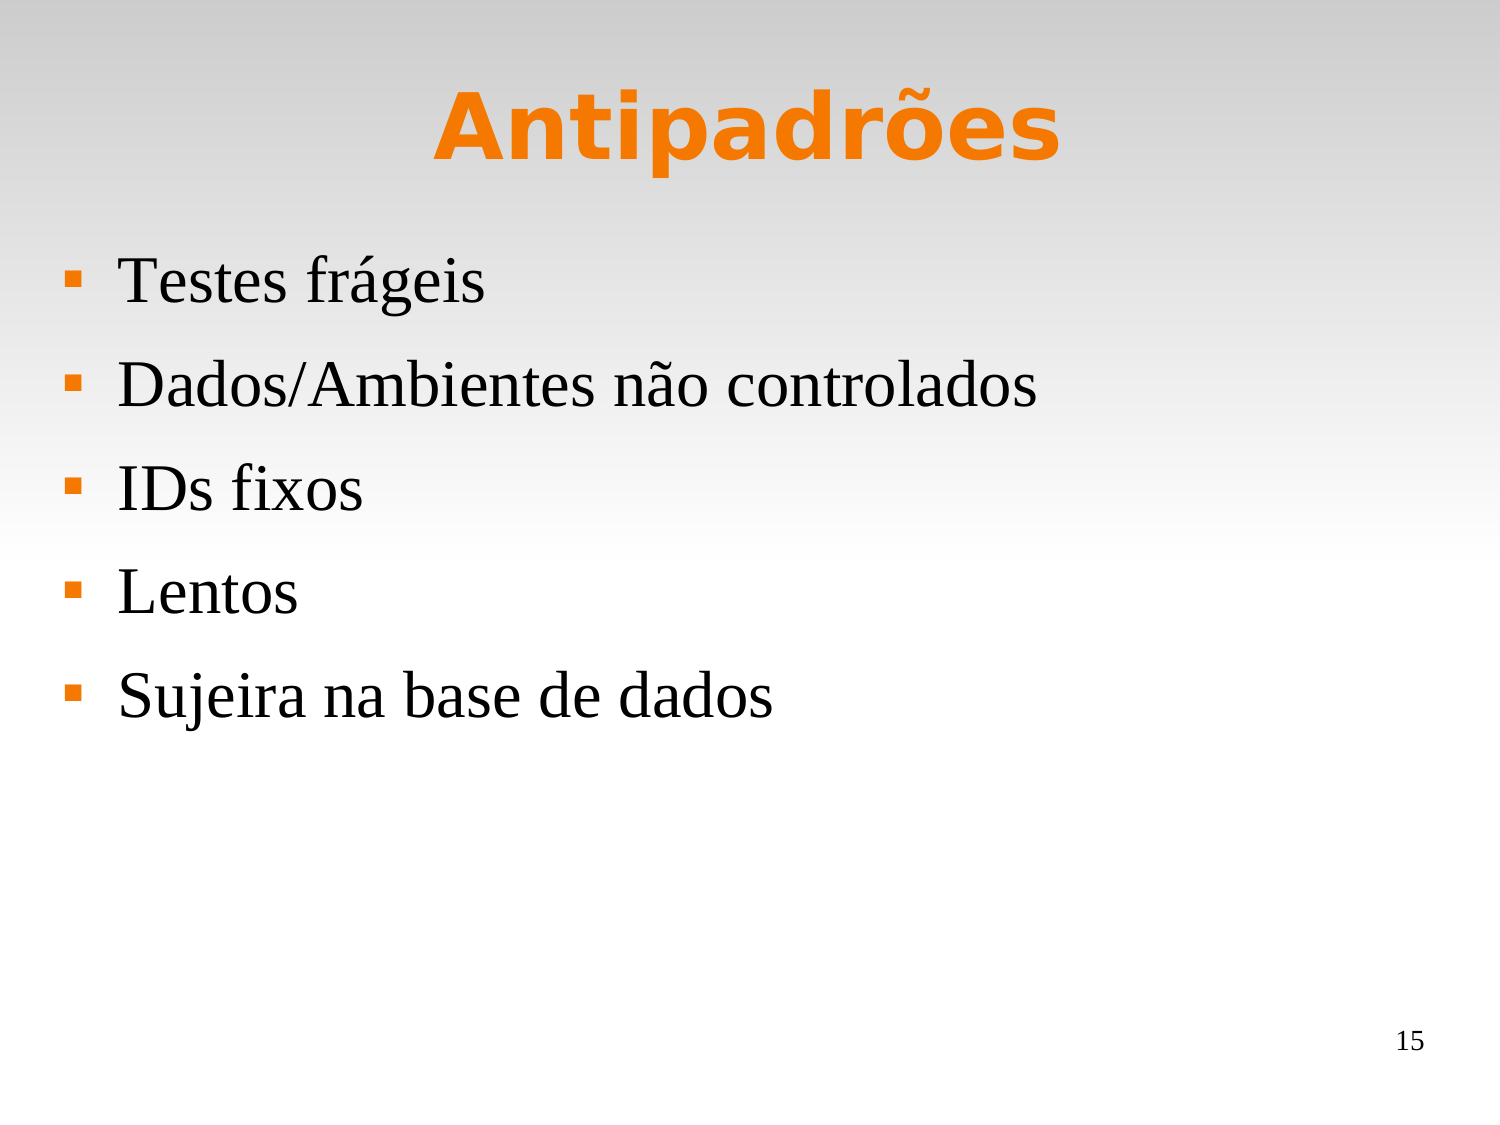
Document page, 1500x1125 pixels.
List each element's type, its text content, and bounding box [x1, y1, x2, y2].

list Testes frágeis Dados/Ambientes não controlados IDs fixos Lentos Sujeira na base de dados [29, 243, 1469, 1087]
title Antipadrões [29, 30, 1469, 225]
